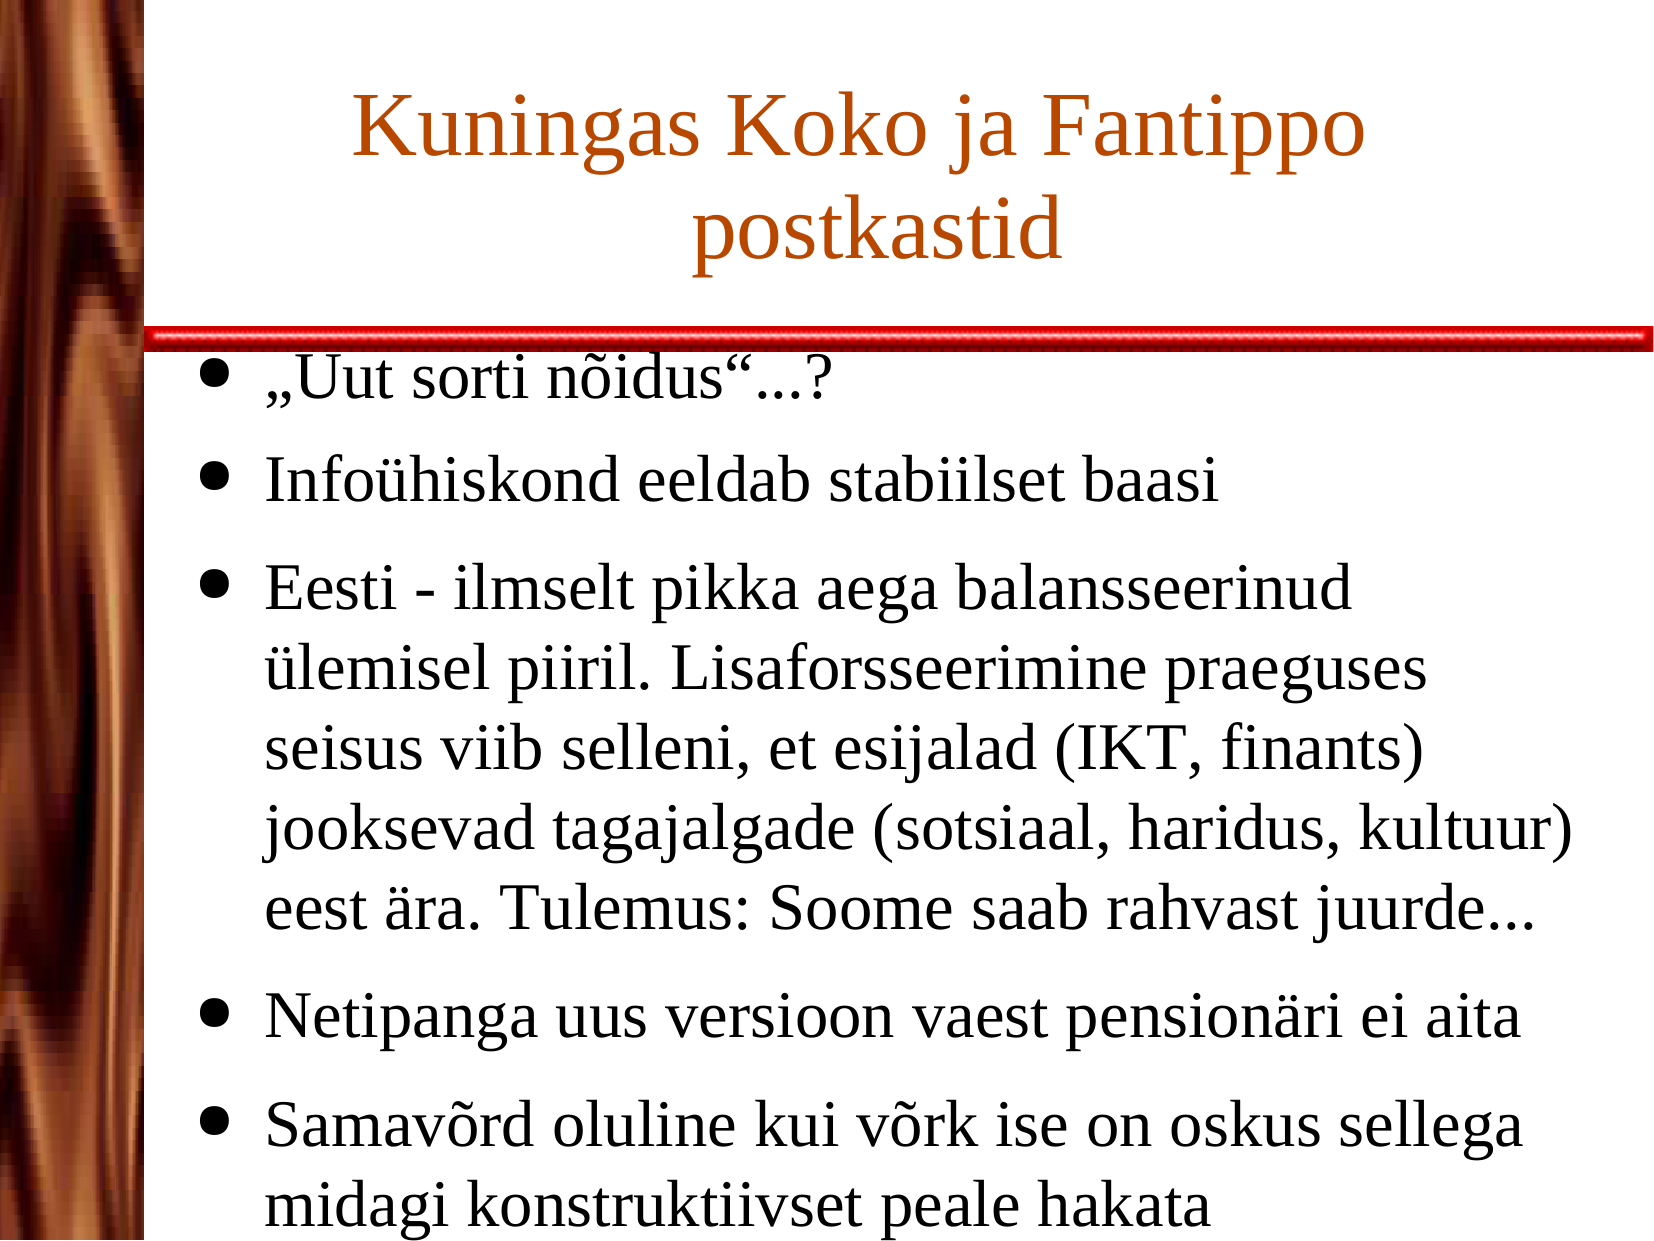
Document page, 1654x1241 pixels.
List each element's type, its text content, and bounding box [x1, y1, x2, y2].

picture [0, 0, 1654, 1240]
list „Uut sorti nõidus“...? Infoühiskond eeldab stabiilset baasi Eesti - ilmselt pikka aega balansseerinud ülemisel piiril. Lisaforsseerimine praeguses seisus viib selleni, et esijalad (IKT, finants) jooksevad tagajalgade (sotsiaal, haridus, kultuur) eest ära. Tulemus: Soome saab rahvast juurde... Netipanga uus versioon vaest pensionäri ei aita Samavõrd oluline kui võrk ise on oskus sellega midagi konstruktiivset peale hakata [183, 337, 1595, 1240]
title Kuningas Koko ja Fantippo postkastid [154, 53, 1567, 297]
